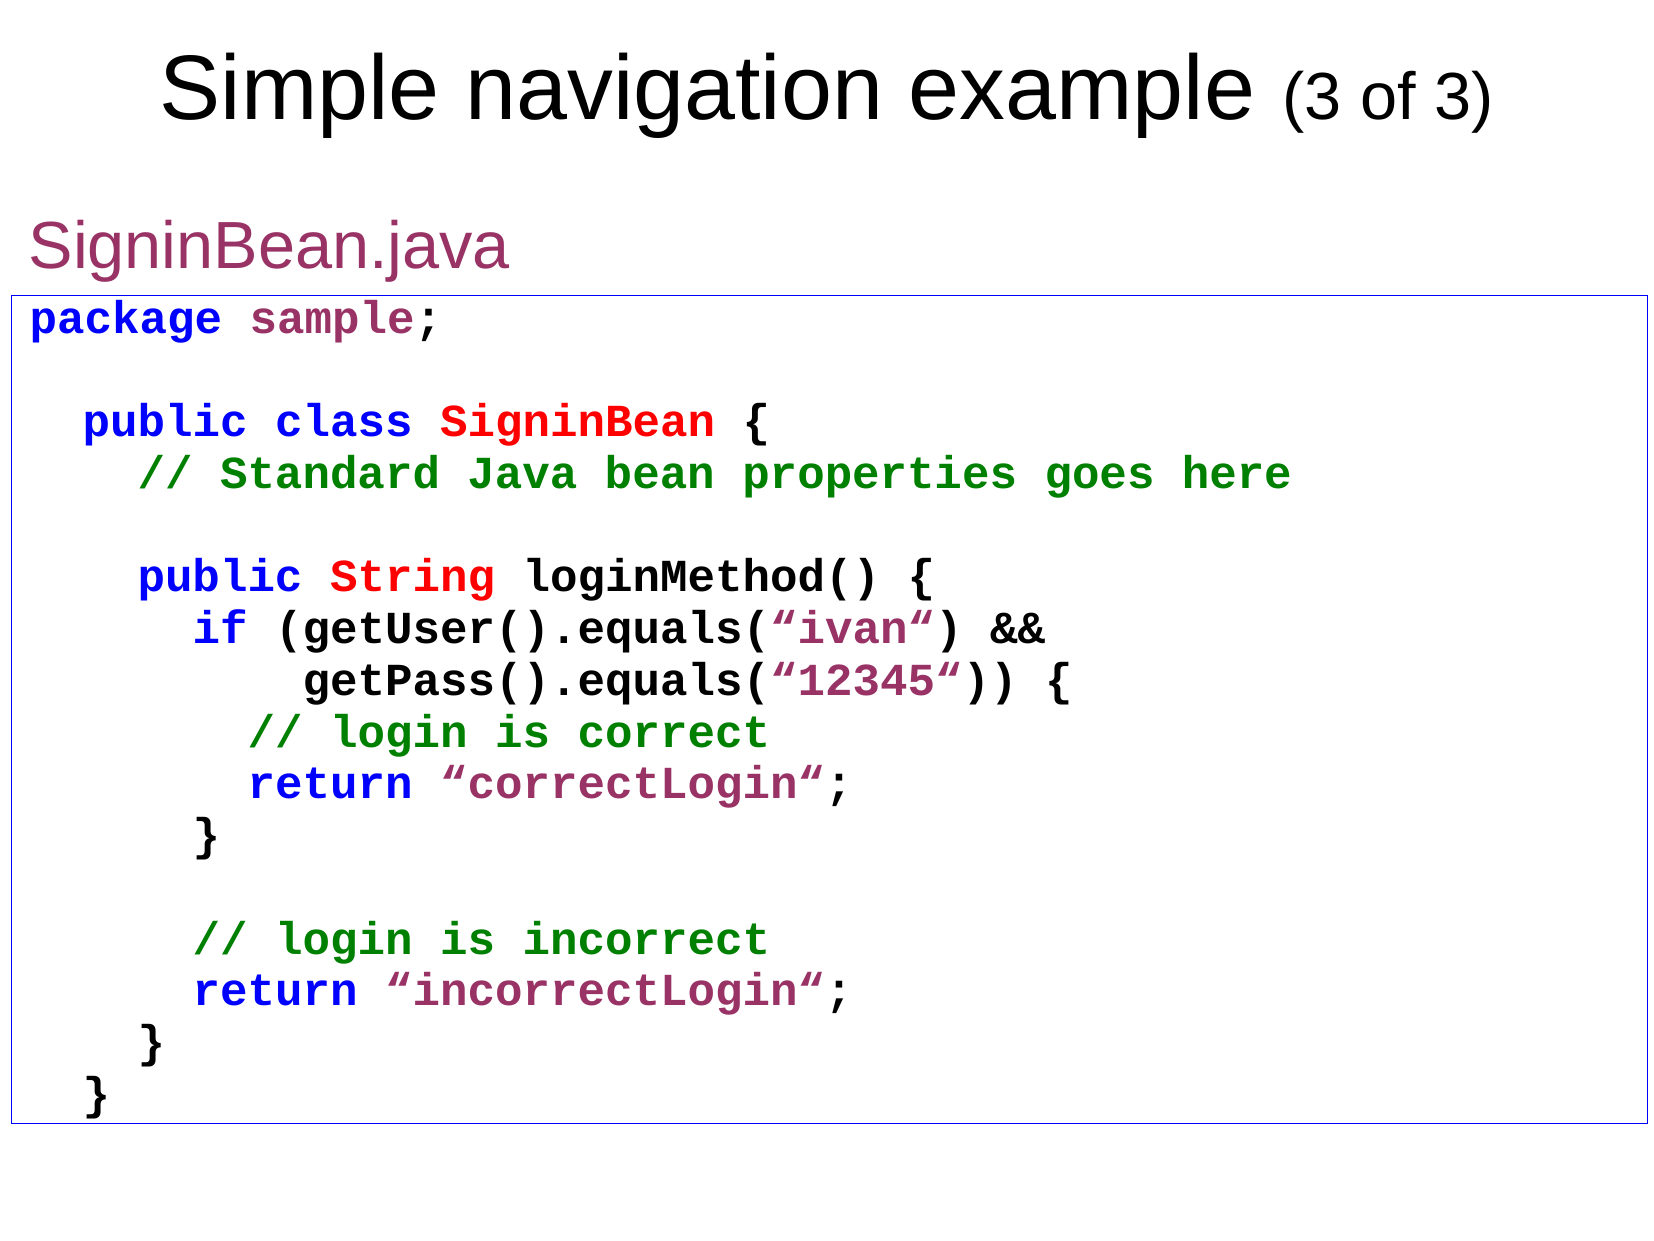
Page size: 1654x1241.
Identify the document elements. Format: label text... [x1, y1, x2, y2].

list package sample; public class SigninBean { // Standard Java bean properties goes here public String loginMethod() { if (getUser().equals(“ivan“) && getPass().equals(“12345“)) { // login is correct return “correctLogin“; } // login is incorrect return “incorrectLogin“; } } [11, 295, 1648, 1124]
title Simple navigation example (3 of 3) [82, 27, 1571, 148]
text_box SigninBean.java [11, 208, 975, 284]
